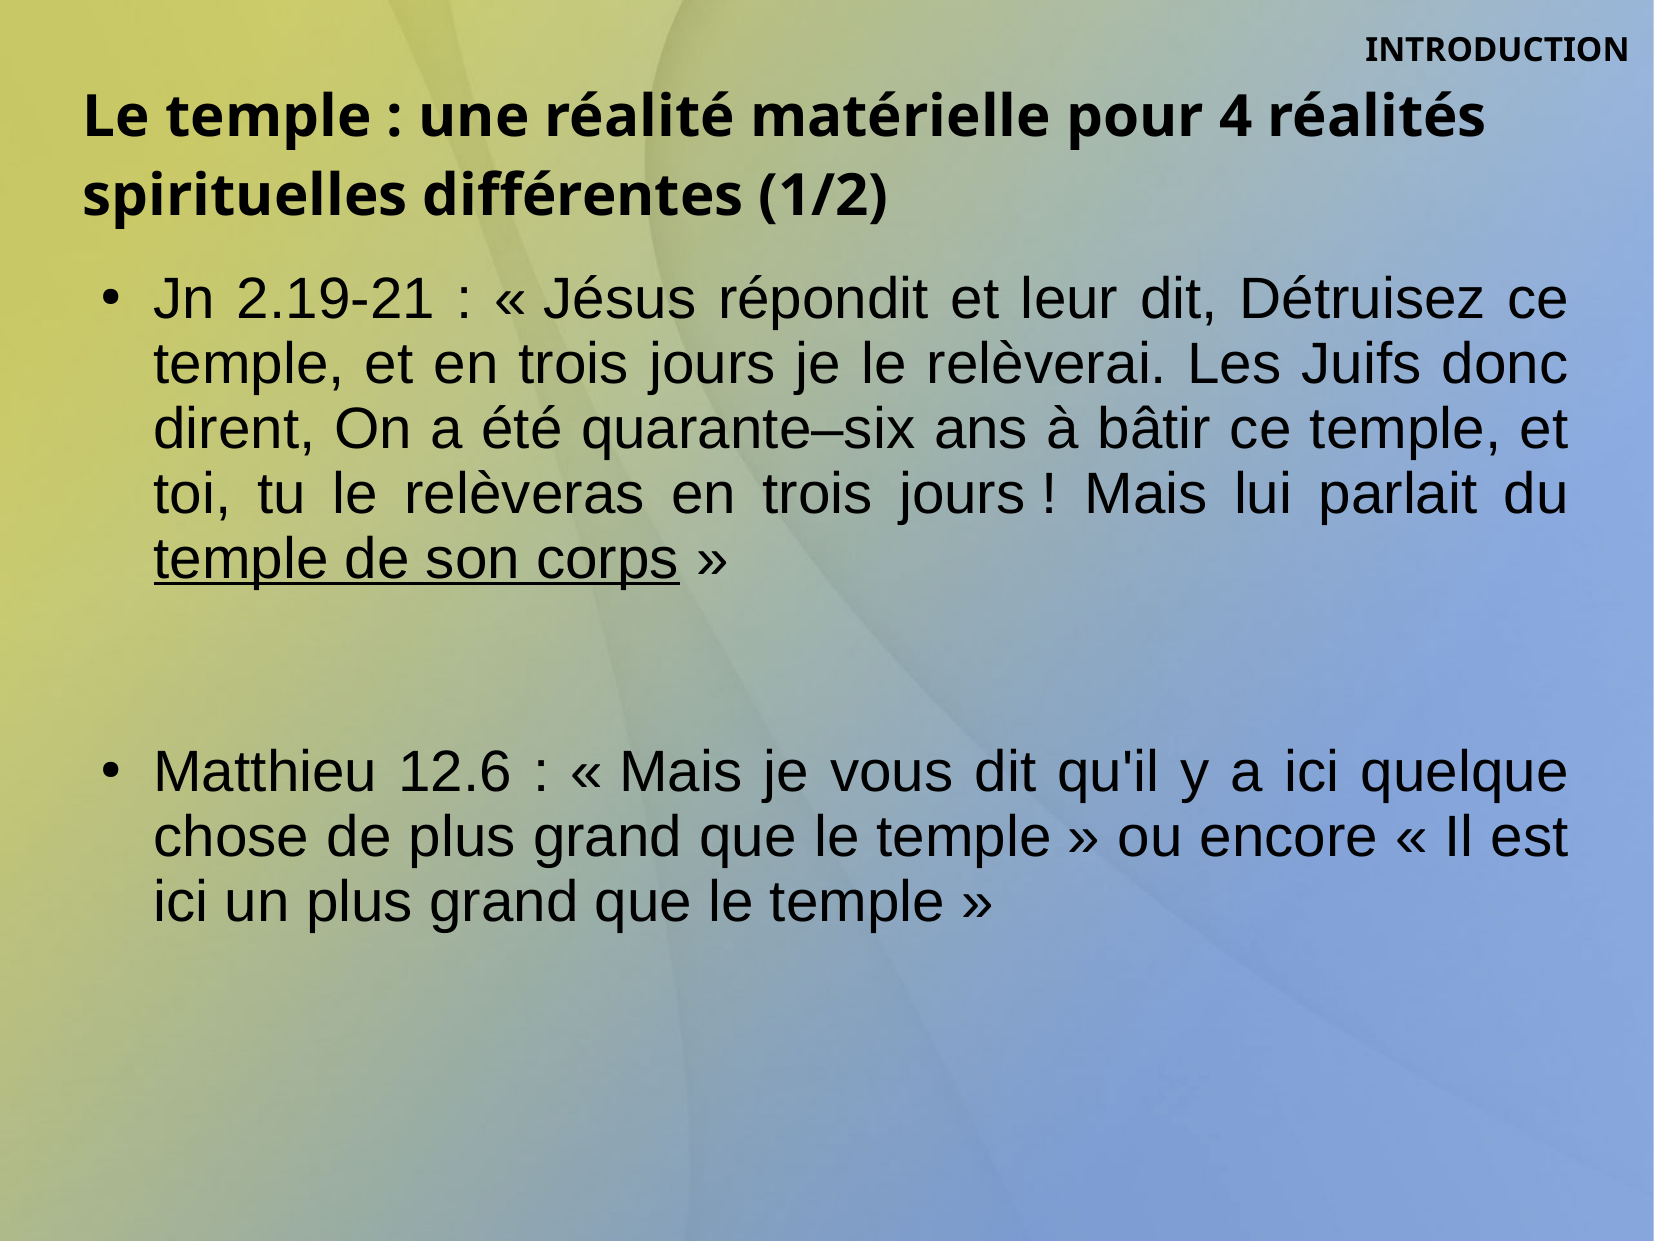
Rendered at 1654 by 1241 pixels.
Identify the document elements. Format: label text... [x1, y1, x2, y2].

title Le temple : une réalité matérielle pour 4 réalités spirituelles différentes (1/2) [82, 49, 1571, 257]
title INTRODUCTION [885, 14, 1630, 83]
list Jn 2.19-21 : « Jésus répondit et leur dit, Détruisez ce temple, et en trois jours je le relèverai. Les Juifs donc dirent, On a été quarante–six ans à bâtir ce temple, et toi, tu le relèveras en trois jours ! Mais lui parlait du temple de son corps » Matthieu 12.6 : « Mais je vous dit qu'il y a ici quelque chose de plus grand que le temple » ou encore « Il est ici un plus grand que le temple » [82, 265, 1571, 1189]
picture [0, 0, 1654, 1241]
